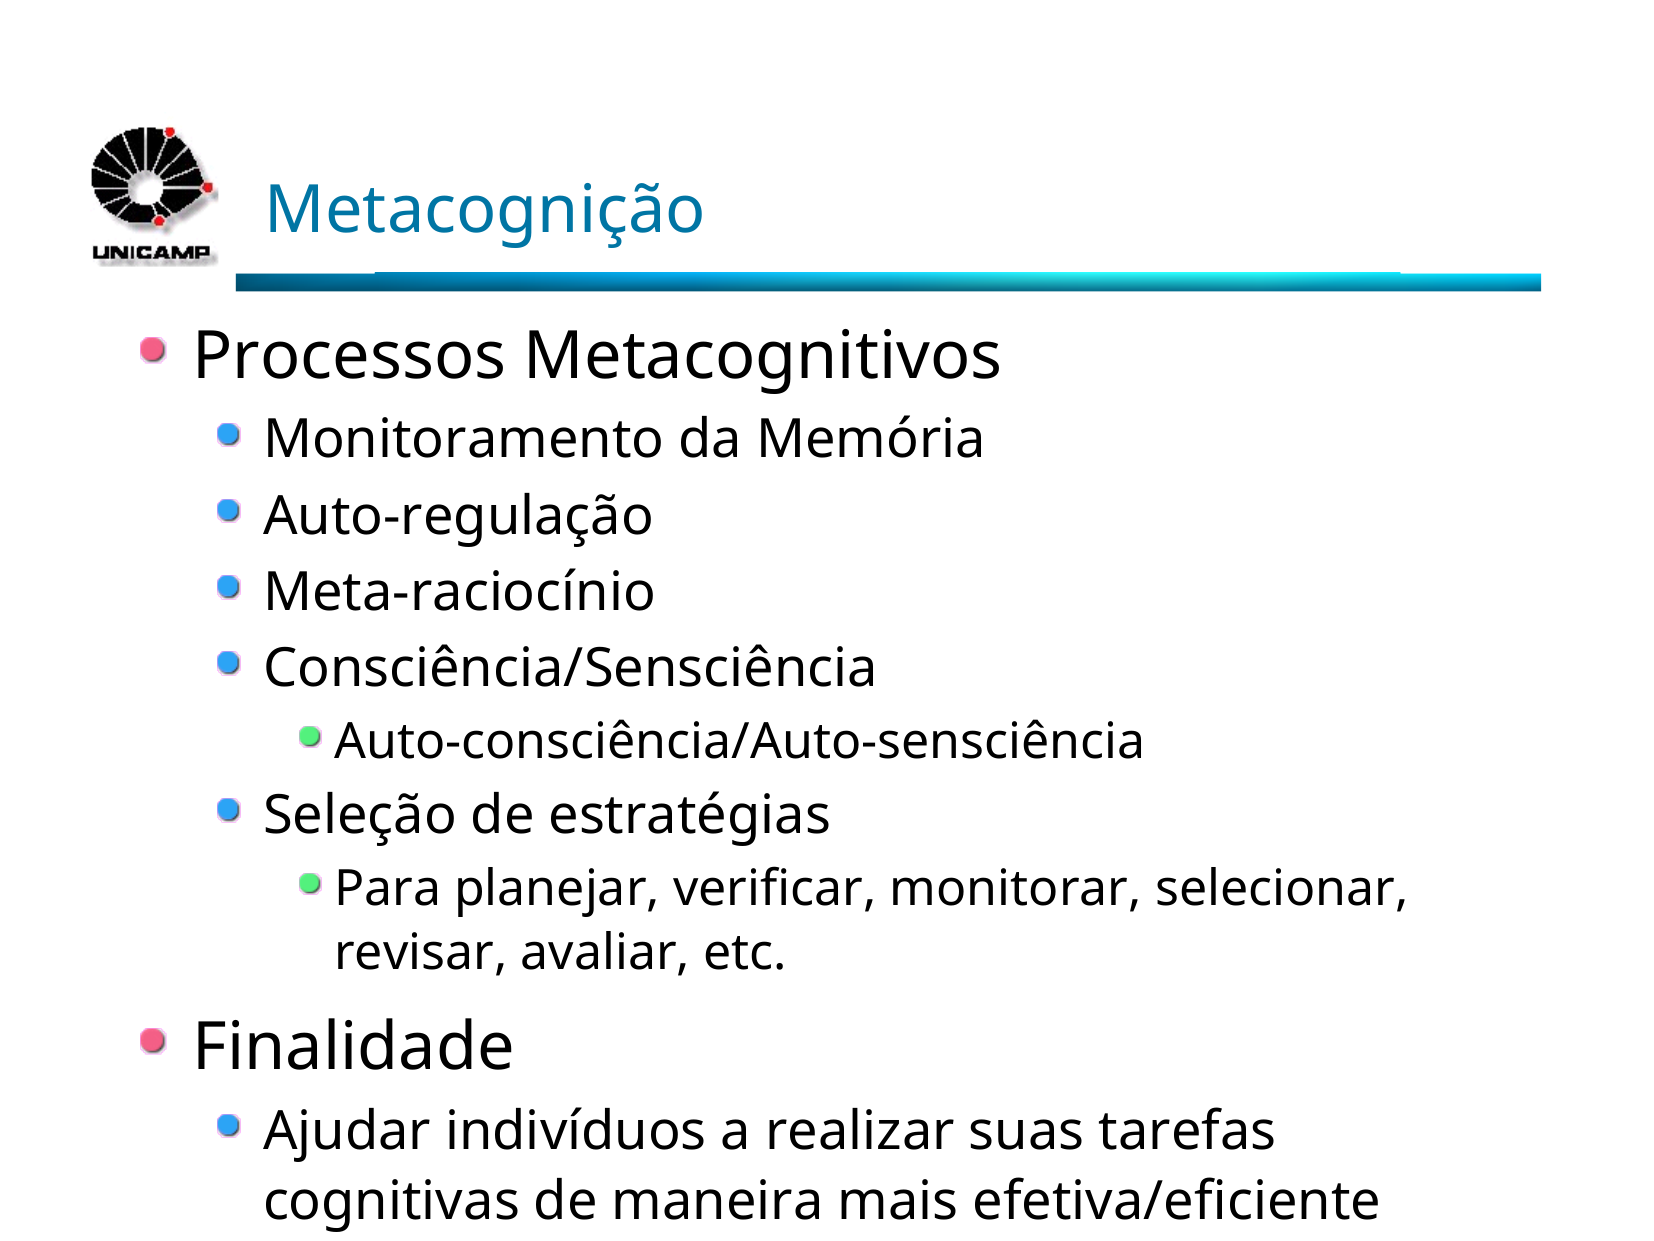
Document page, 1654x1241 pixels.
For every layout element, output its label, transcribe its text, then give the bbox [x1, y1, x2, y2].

title Metacognição [264, 57, 1534, 250]
picture [125, 272, 1654, 295]
list Processos Metacognitivos Monitoramento da Memória Auto-regulação Meta-raciocínio Consciência/Sensciência Auto-consciência/Auto-sensciência Seleção de estratégias Para planejar, verificar, monitorar, selecionar, revisar, avaliar, etc. Finalidade Ajudar indivíduos a realizar suas tarefas cognitivas de maneira mais efetiva/eficiente [121, 309, 1534, 1167]
